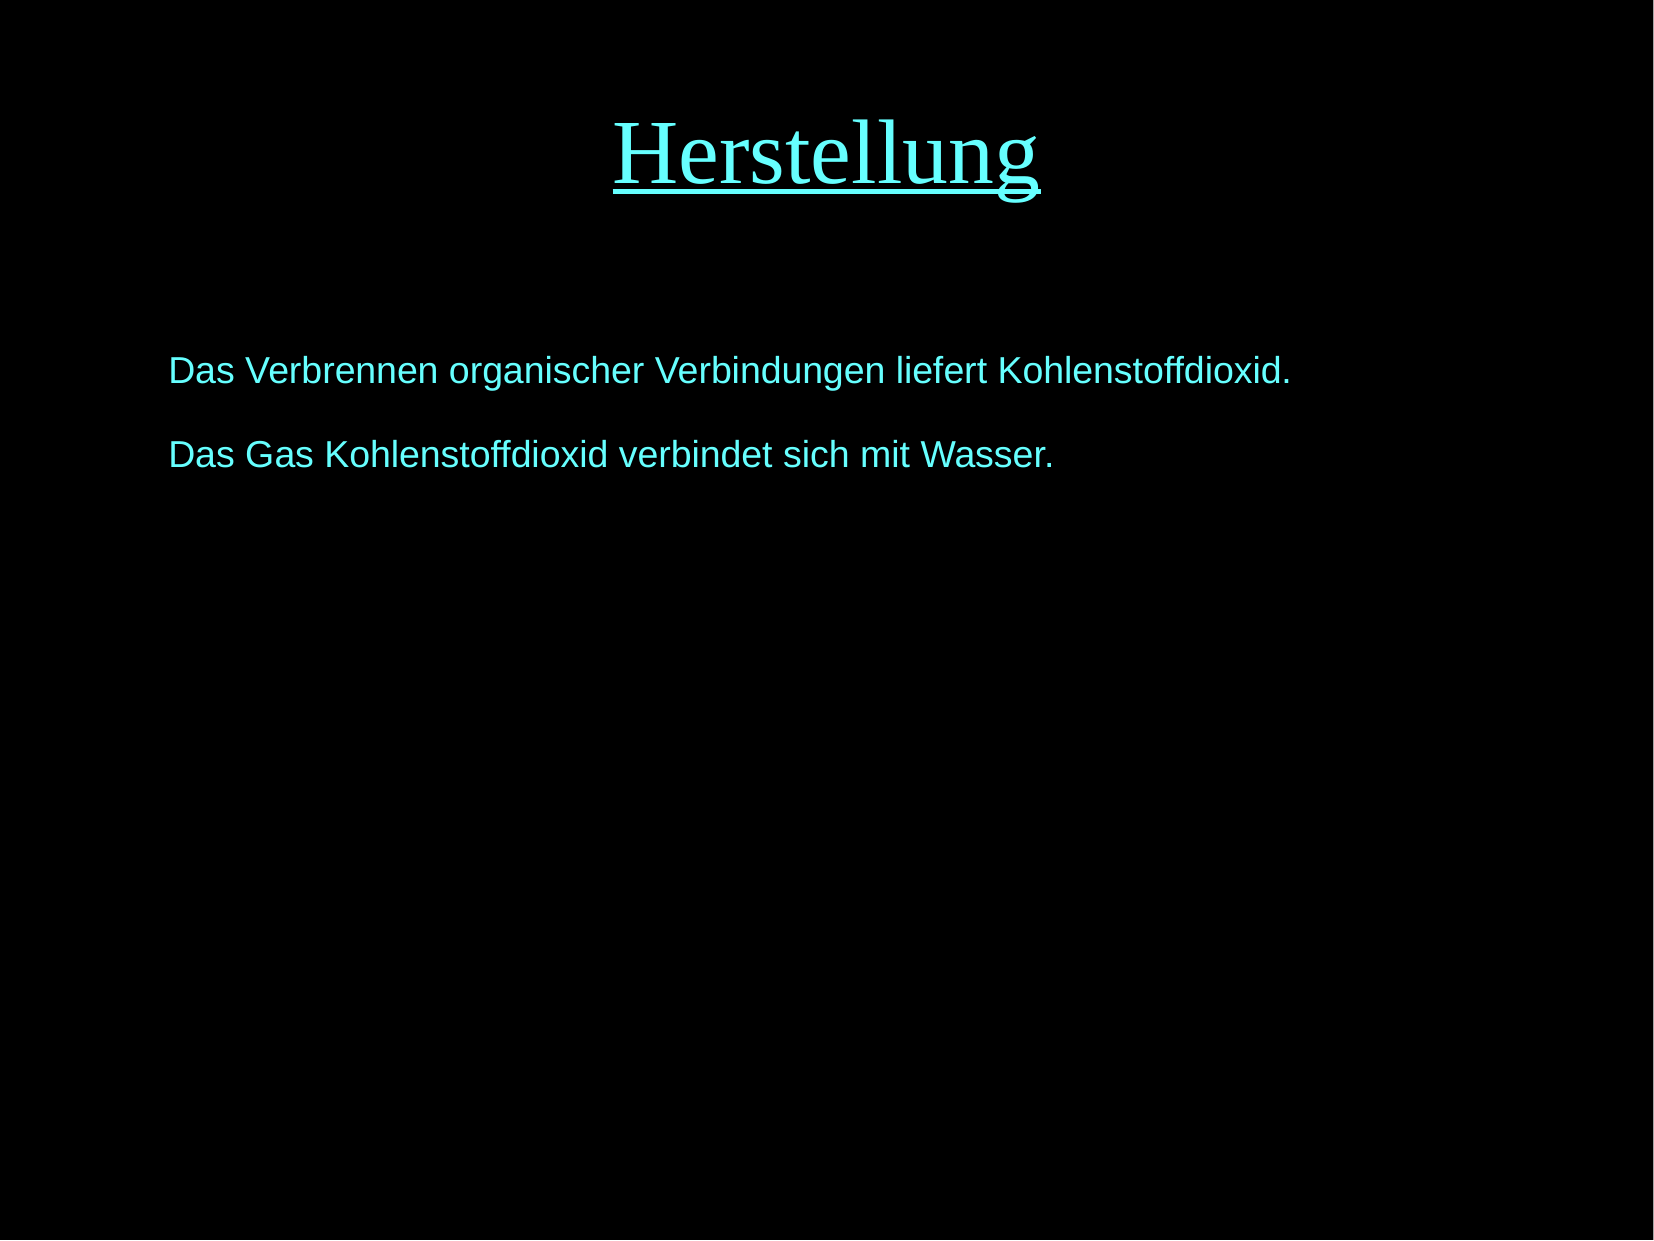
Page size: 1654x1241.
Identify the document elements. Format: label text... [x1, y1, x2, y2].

text_box Das Verbrennen organischer Verbindungen liefert Kohlenstoffdioxid. Das Gas Kohlenstoffdioxid verbindet sich mit Wasser. [153, 342, 1560, 526]
title Herstellung [82, 49, 1571, 257]
